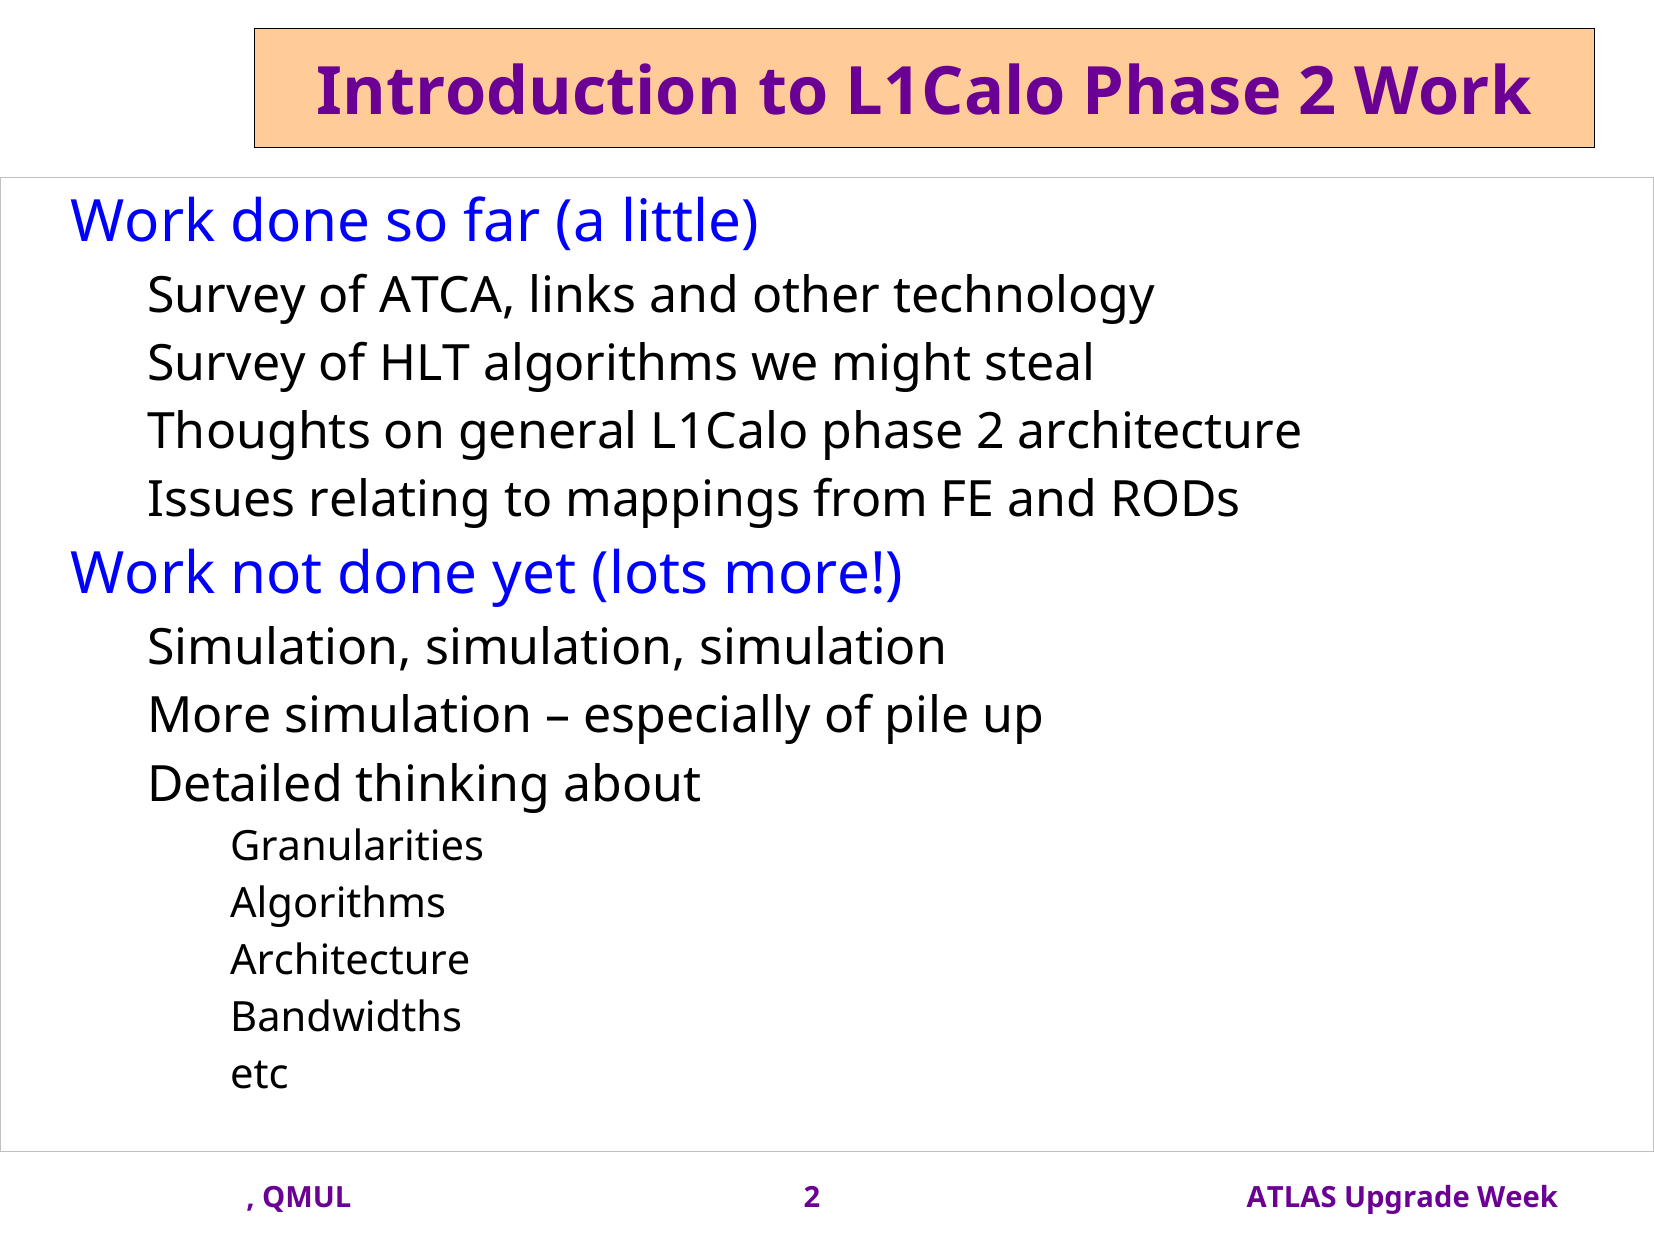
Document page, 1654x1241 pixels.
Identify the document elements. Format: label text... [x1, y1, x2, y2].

list Work done so far (a little) Survey of ATCA, links and other technology Survey of HLT algorithms we might steal Thoughts on general L1Calo phase 2 architecture Issues relating to mappings from FE and RODs Work not done yet (lots more!) Simulation, simulation, simulation More simulation – especially of pile up Detailed thinking about Granularities Algorithms Architecture Bandwidths etc [52, 179, 1598, 1120]
title Introduction to L1Calo Phase 2 Work [254, 28, 1595, 148]
